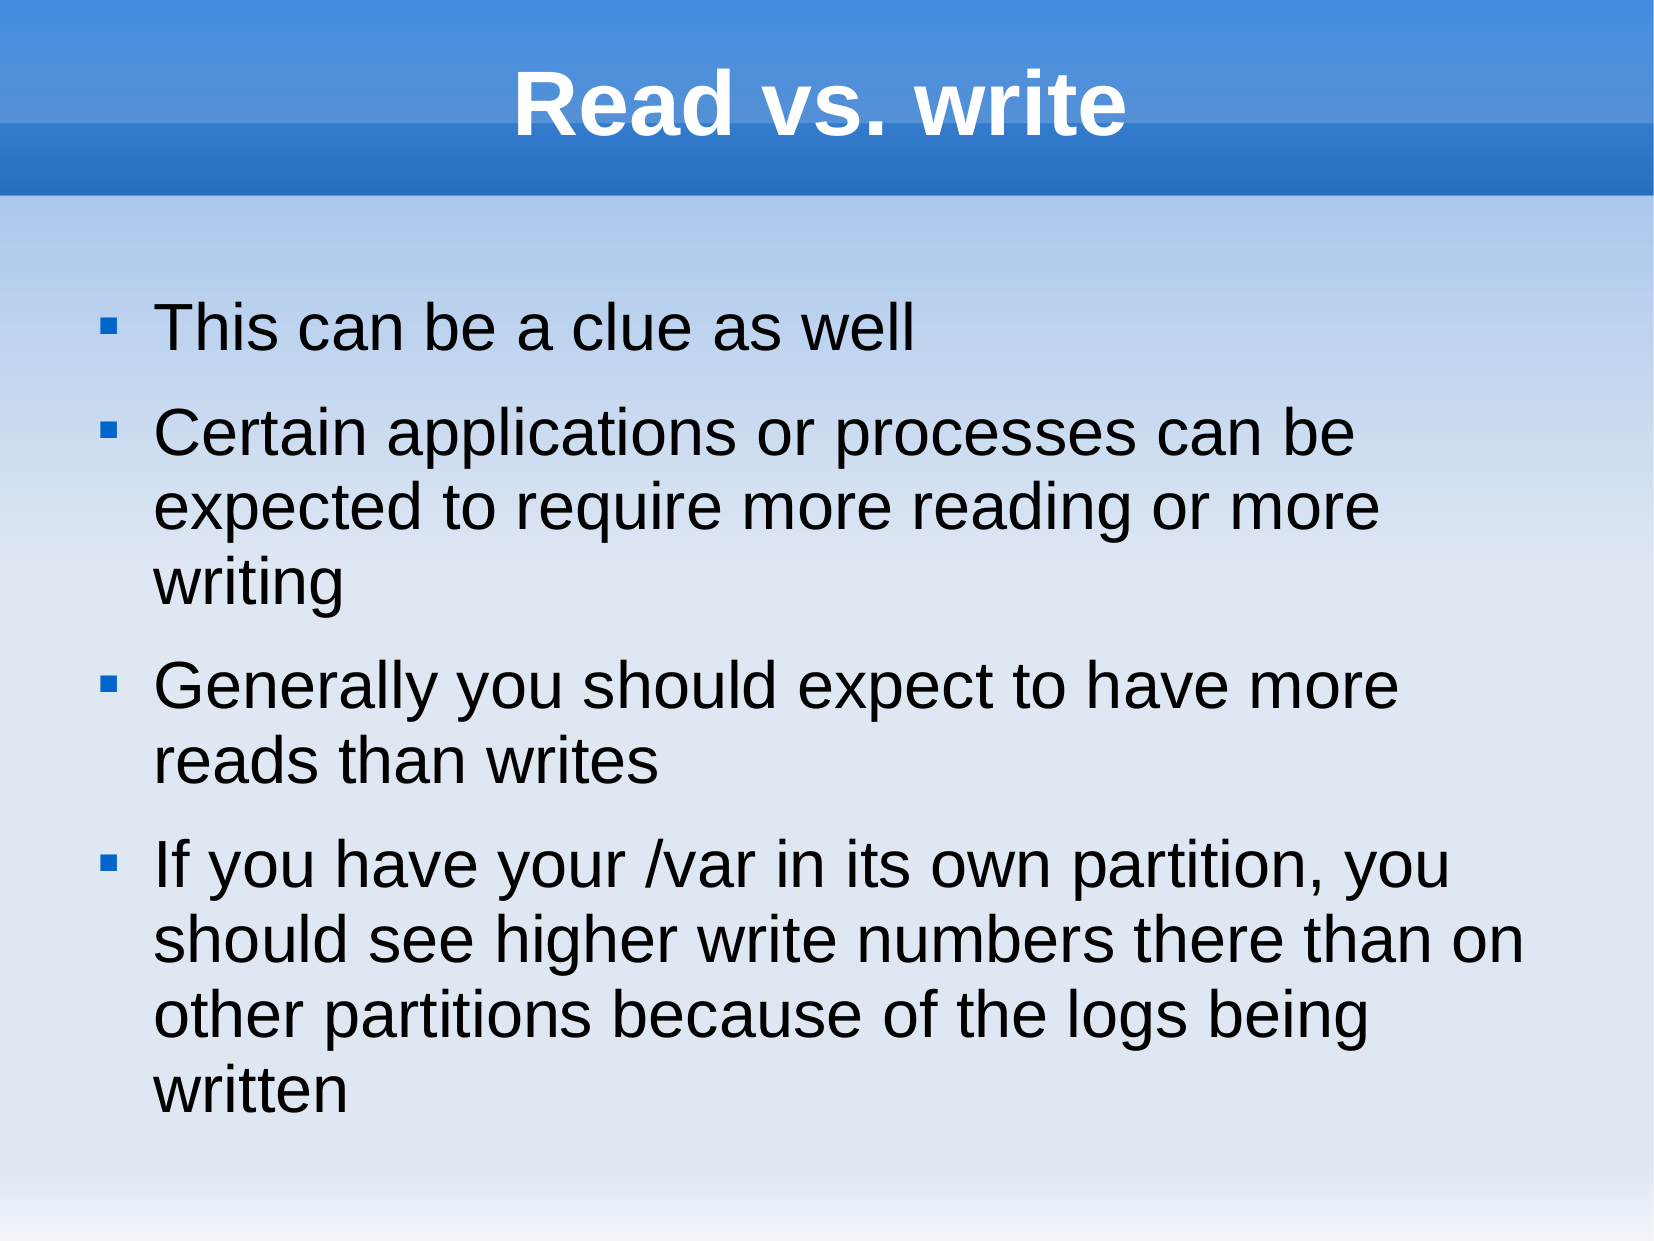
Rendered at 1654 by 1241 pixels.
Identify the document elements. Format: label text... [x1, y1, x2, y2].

title Read vs. write [76, 0, 1565, 208]
picture [0, 0, 1654, 1241]
list This can be a clue as well Certain applications or processes can be expected to require more reading or more writing Generally you should expect to have more reads than writes If you have your /var in its own partition, you should see higher write numbers there than on other partitions because of the logs being written [82, 290, 1571, 1109]
